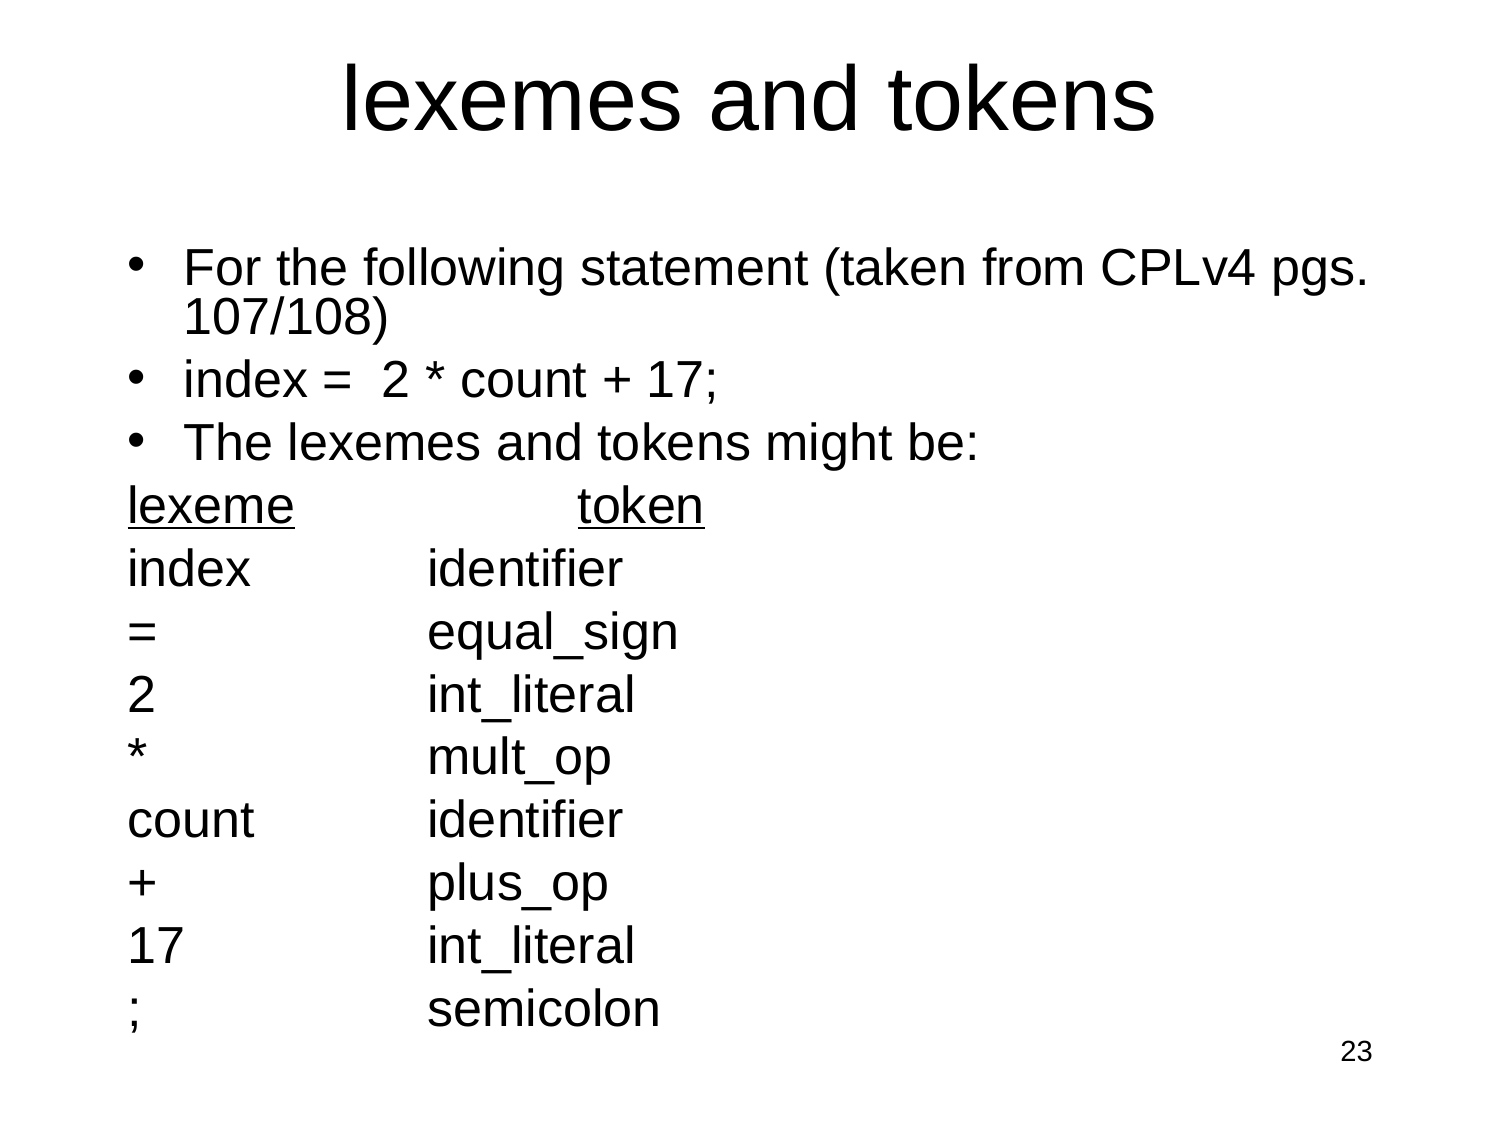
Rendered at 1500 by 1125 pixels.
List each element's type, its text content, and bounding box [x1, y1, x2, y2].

title lexemes and tokens [0, 0, 1500, 188]
text_box <number> [1074, 1025, 1388, 1101]
list For the following statement (taken from CPLv4 pgs. 107/108) index = 2 * count + 17; The lexemes and tokens might be: lexeme token index identifier = equal_sign 2 int_literal * mult_op count identifier + plus_op 17 int_literal ; semicolon [112, 237, 1388, 1117]
